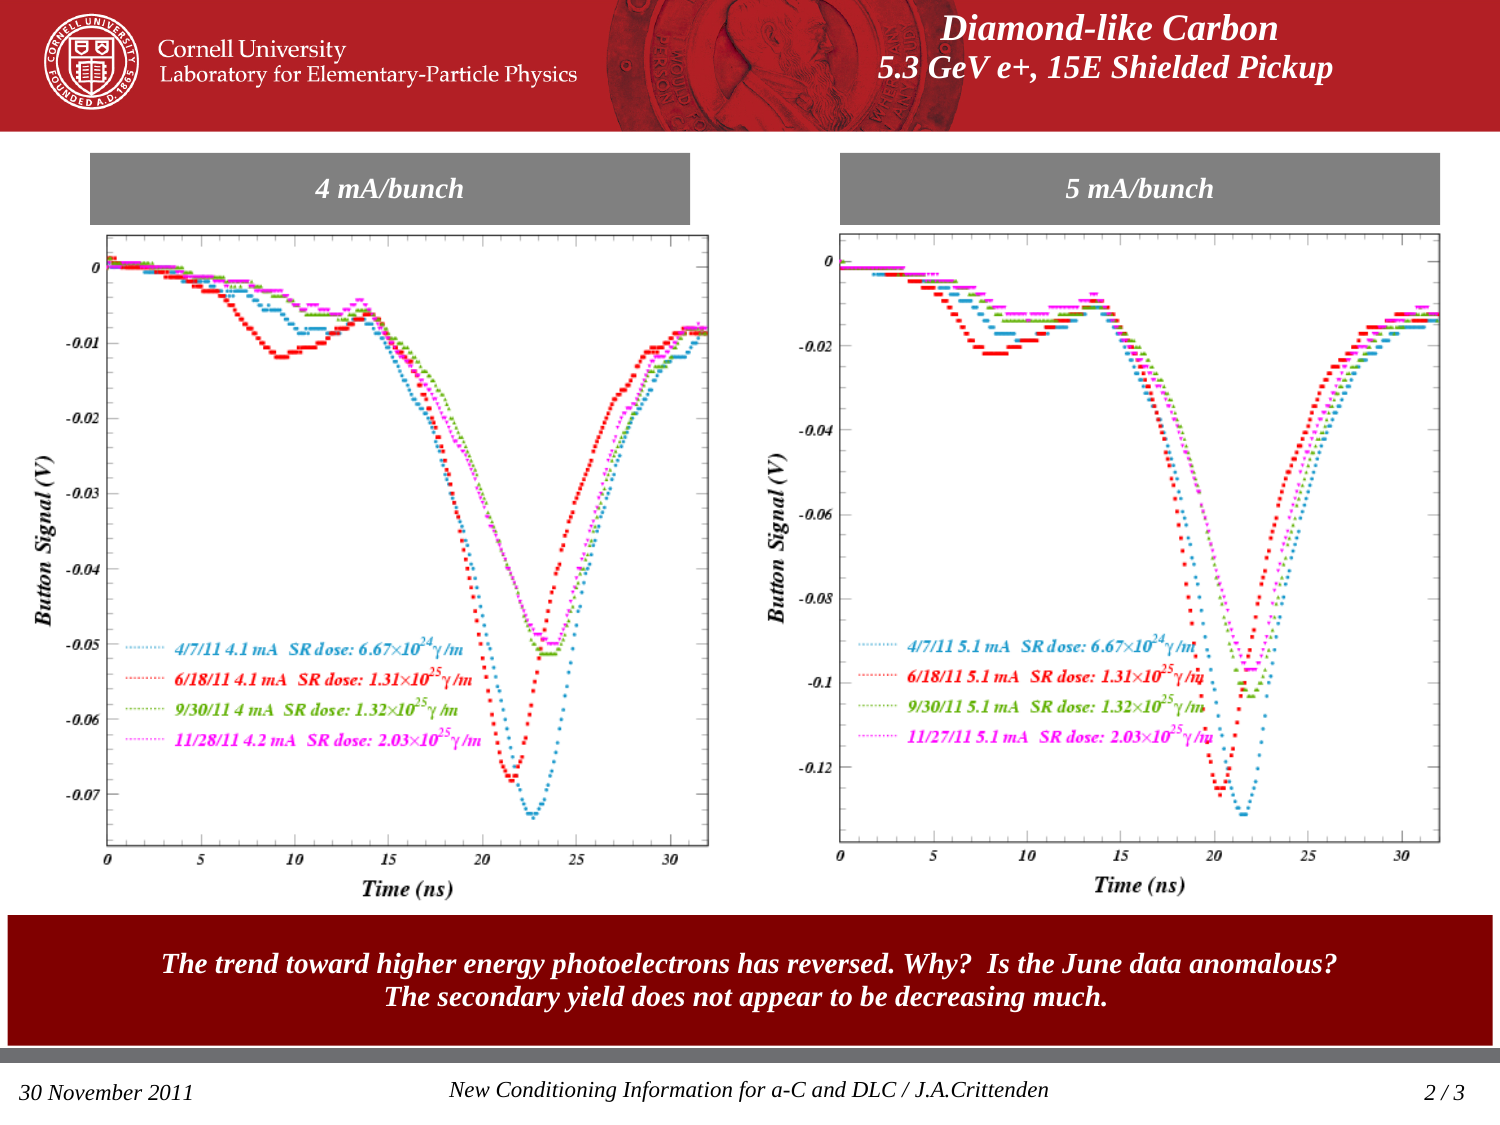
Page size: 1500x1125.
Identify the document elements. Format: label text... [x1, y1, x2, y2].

text_box The trend toward higher energy photoelectrons has reversed. Why? Is the June data anomalous? The secondary yield does not appear to be decreasing much. [7, 915, 1493, 1046]
picture [30, 227, 713, 904]
text_box Diamond-like Carbon 5.3 GeV e+, 15E Shielded Pickup [712, 0, 1500, 113]
picture [763, 227, 1447, 904]
text_box 5 mA/bunch [840, 152, 1441, 225]
text_box 4 mA/bunch [90, 152, 691, 225]
picture [0, 0, 1500, 132]
